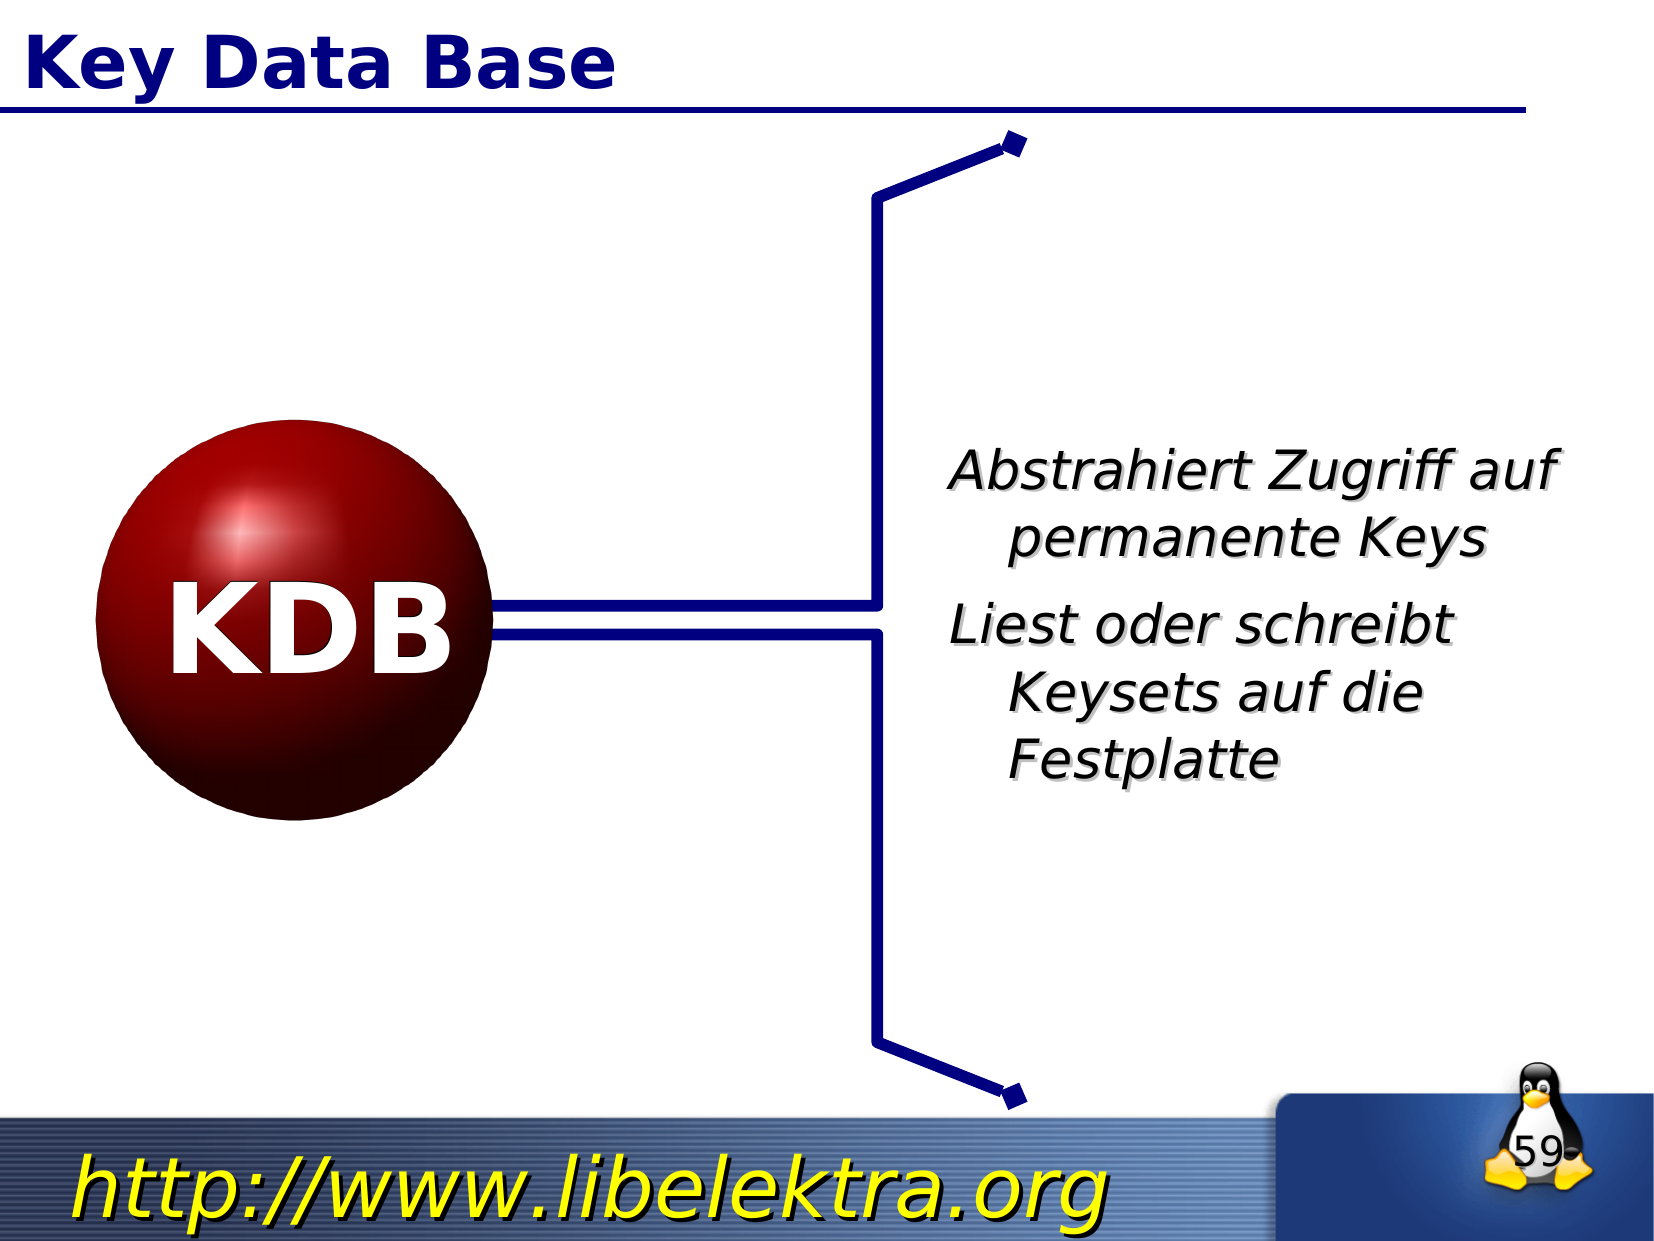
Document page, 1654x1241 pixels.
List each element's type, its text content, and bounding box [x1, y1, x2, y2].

text_box Key Data Base [22, 14, 1611, 111]
text_box KDB [162, 547, 459, 693]
picture [0, 1061, 1654, 1241]
text_box <Nummer> [1312, 1122, 1566, 1178]
list Abstrahiert Zugriff auf permanente Keys Liest oder schreibt Keysets auf die Festplatte [934, 427, 1654, 809]
